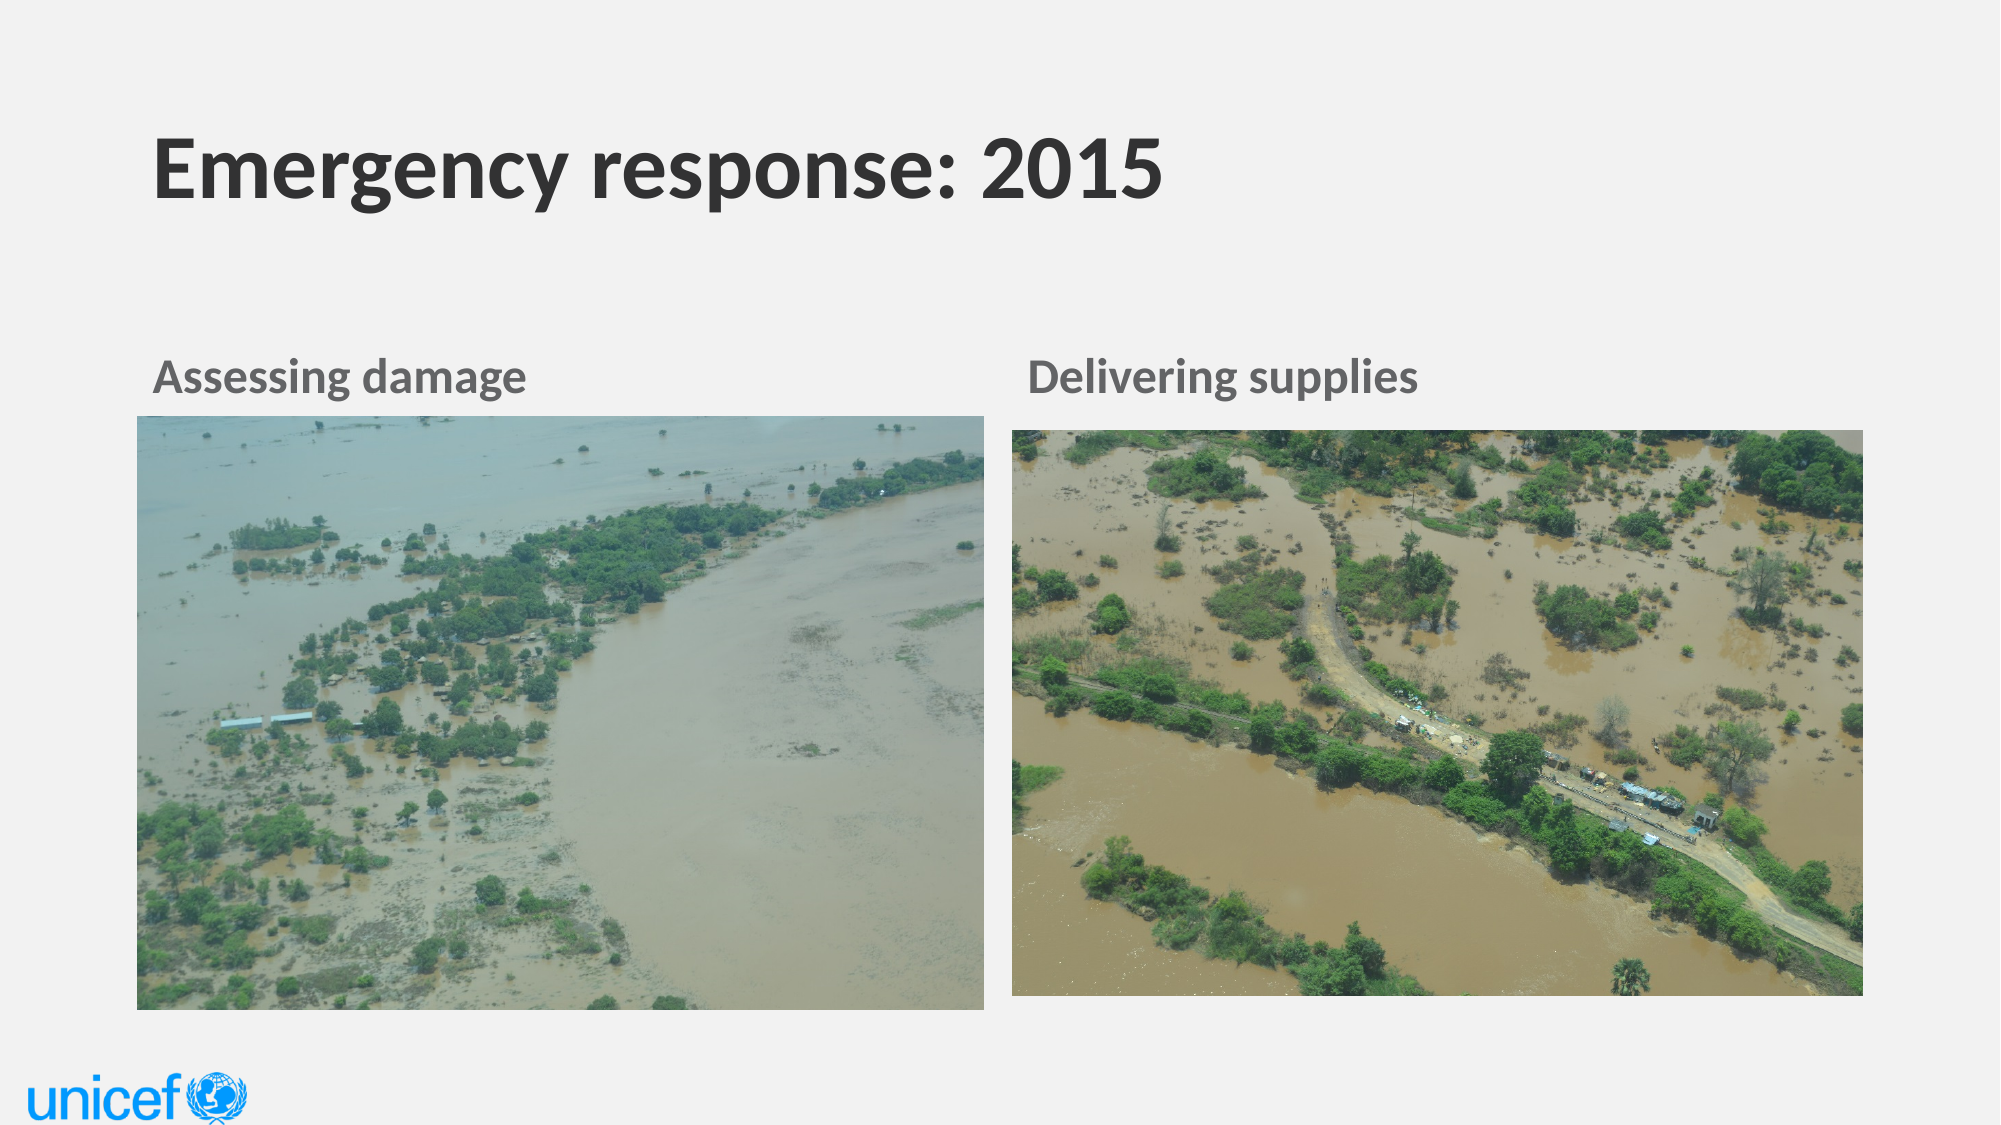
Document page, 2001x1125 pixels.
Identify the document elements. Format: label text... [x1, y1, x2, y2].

picture [137, 416, 984, 1010]
picture [28, 1072, 247, 1125]
list Assessing damage [137, 275, 984, 411]
title Emergency response: 2015 [137, 59, 1863, 278]
picture [1012, 430, 1863, 996]
list Delivering supplies [1012, 275, 1863, 411]
